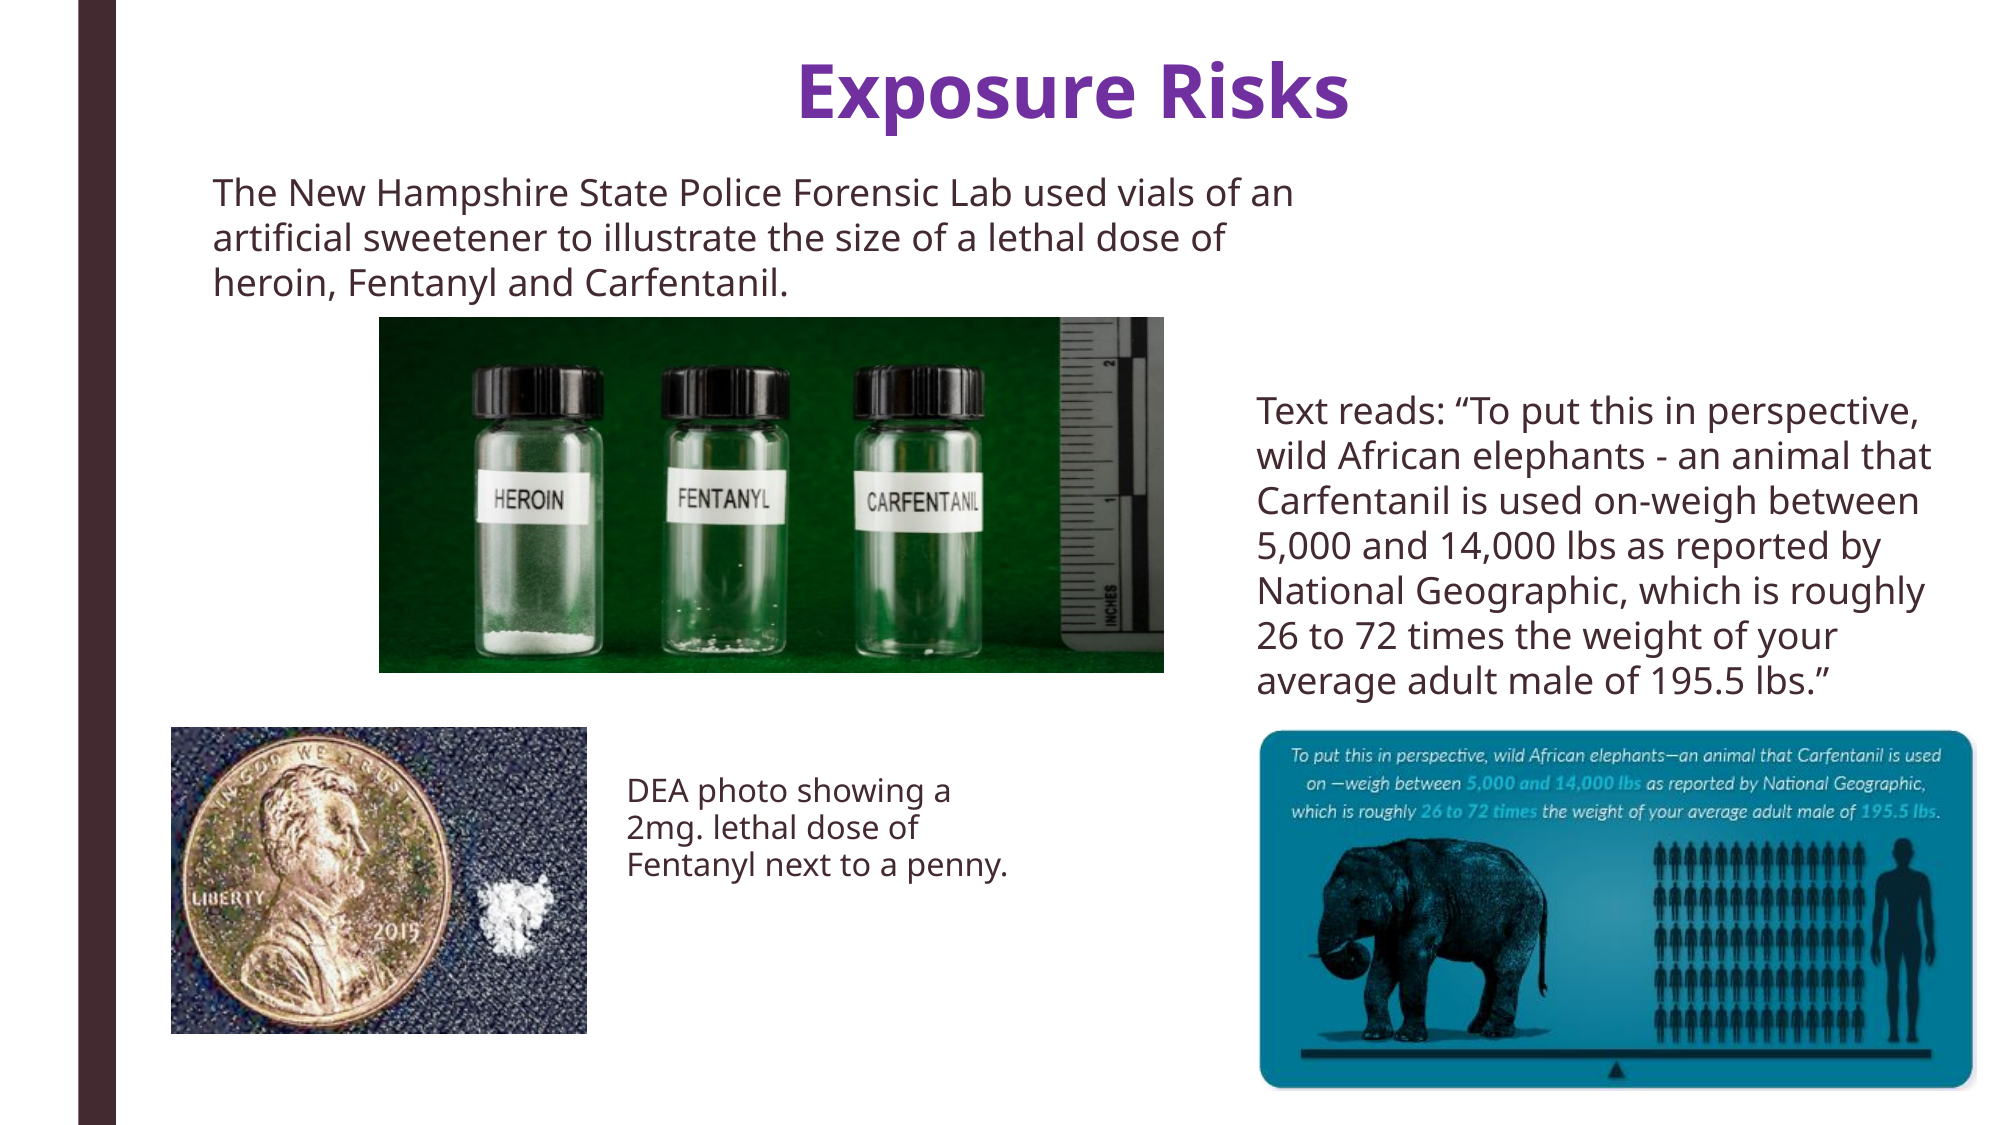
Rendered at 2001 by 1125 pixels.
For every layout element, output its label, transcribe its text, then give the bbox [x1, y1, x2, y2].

picture [1257, 727, 1977, 1091]
text_box Text reads: “To put this in perspective, wild African elephants - an animal that Carfentanil is used on-weigh between 5,000 and 14,000 lbs as reported by National Geographic, which is roughly 26 to 72 times the weight of your average adult male of 195.5 lbs.” [1241, 379, 1960, 713]
text_box The New Hampshire State Police Forensic Lab used vials of an artificial sweetener to illustrate the size of a lethal dose of heroin, Fentanyl and Carfentanil. [197, 161, 1373, 359]
picture [379, 359, 1164, 673]
list DEA photo showing a 2mg. lethal dose of Fentanyl next to a penny. [611, 765, 1027, 929]
title Exposure Risks [145, 47, 2000, 146]
picture [171, 727, 587, 1034]
